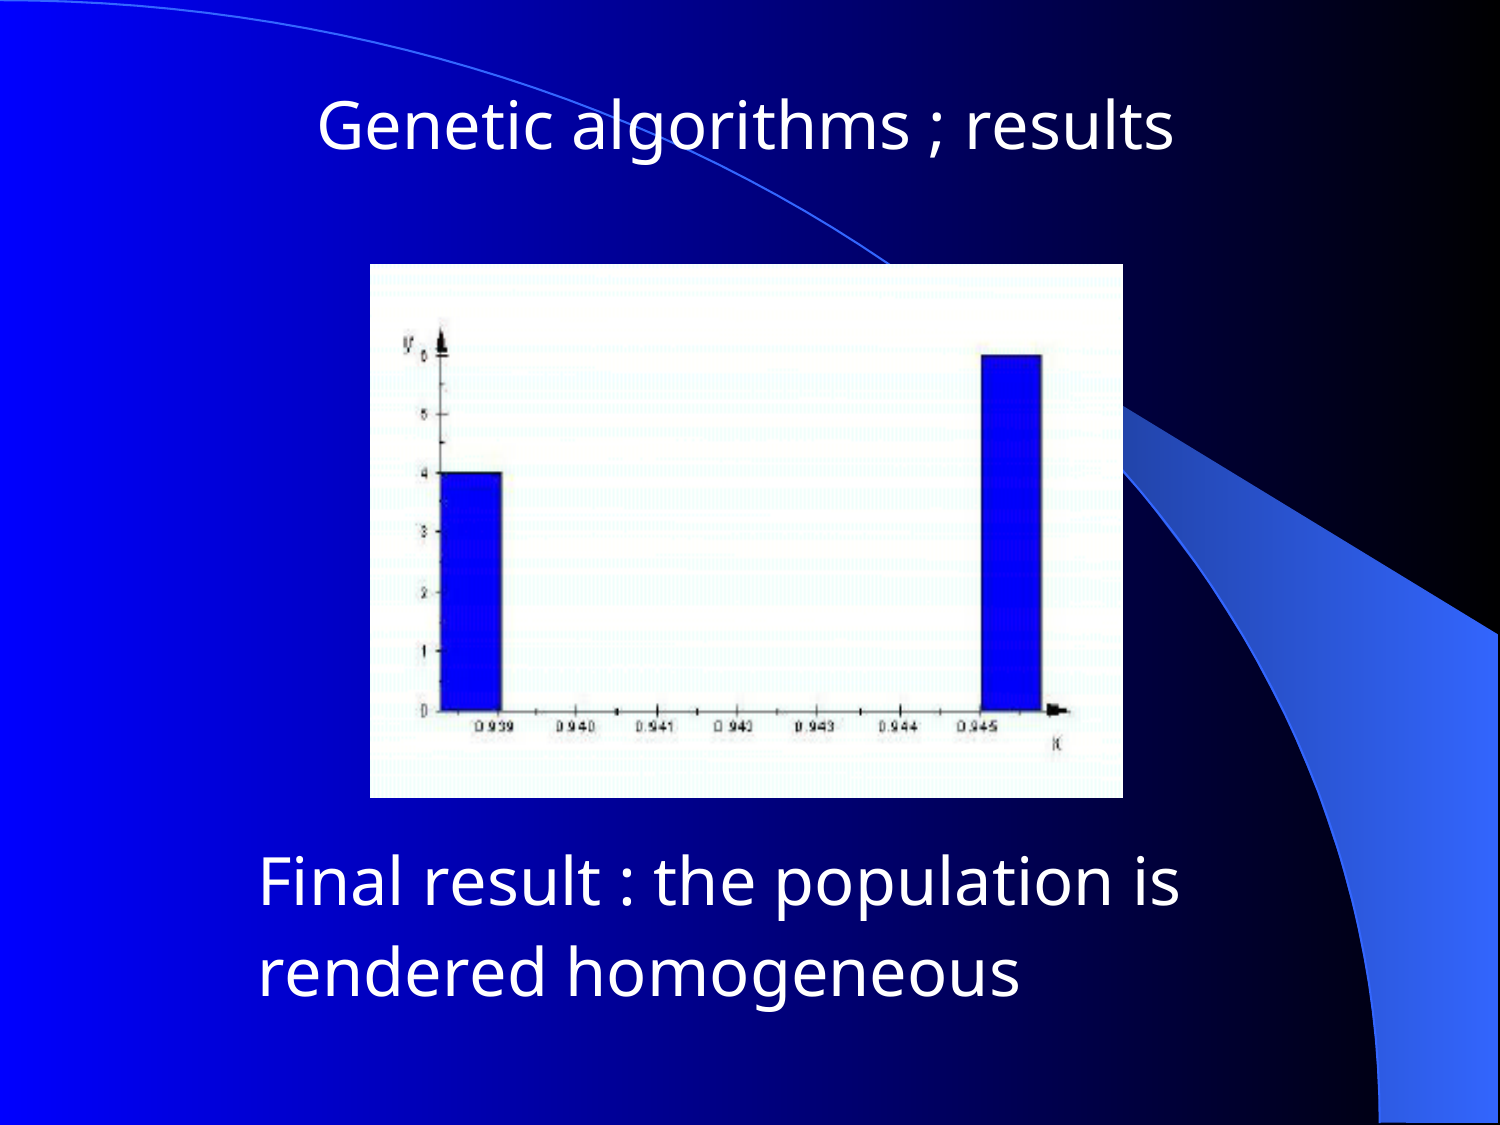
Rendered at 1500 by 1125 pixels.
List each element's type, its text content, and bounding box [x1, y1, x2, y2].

picture [370, 264, 1123, 798]
text_box Genetic algorithms ; results [301, 70, 1288, 167]
text_box Final result : the population is rendered homogeneous [242, 826, 1303, 1004]
